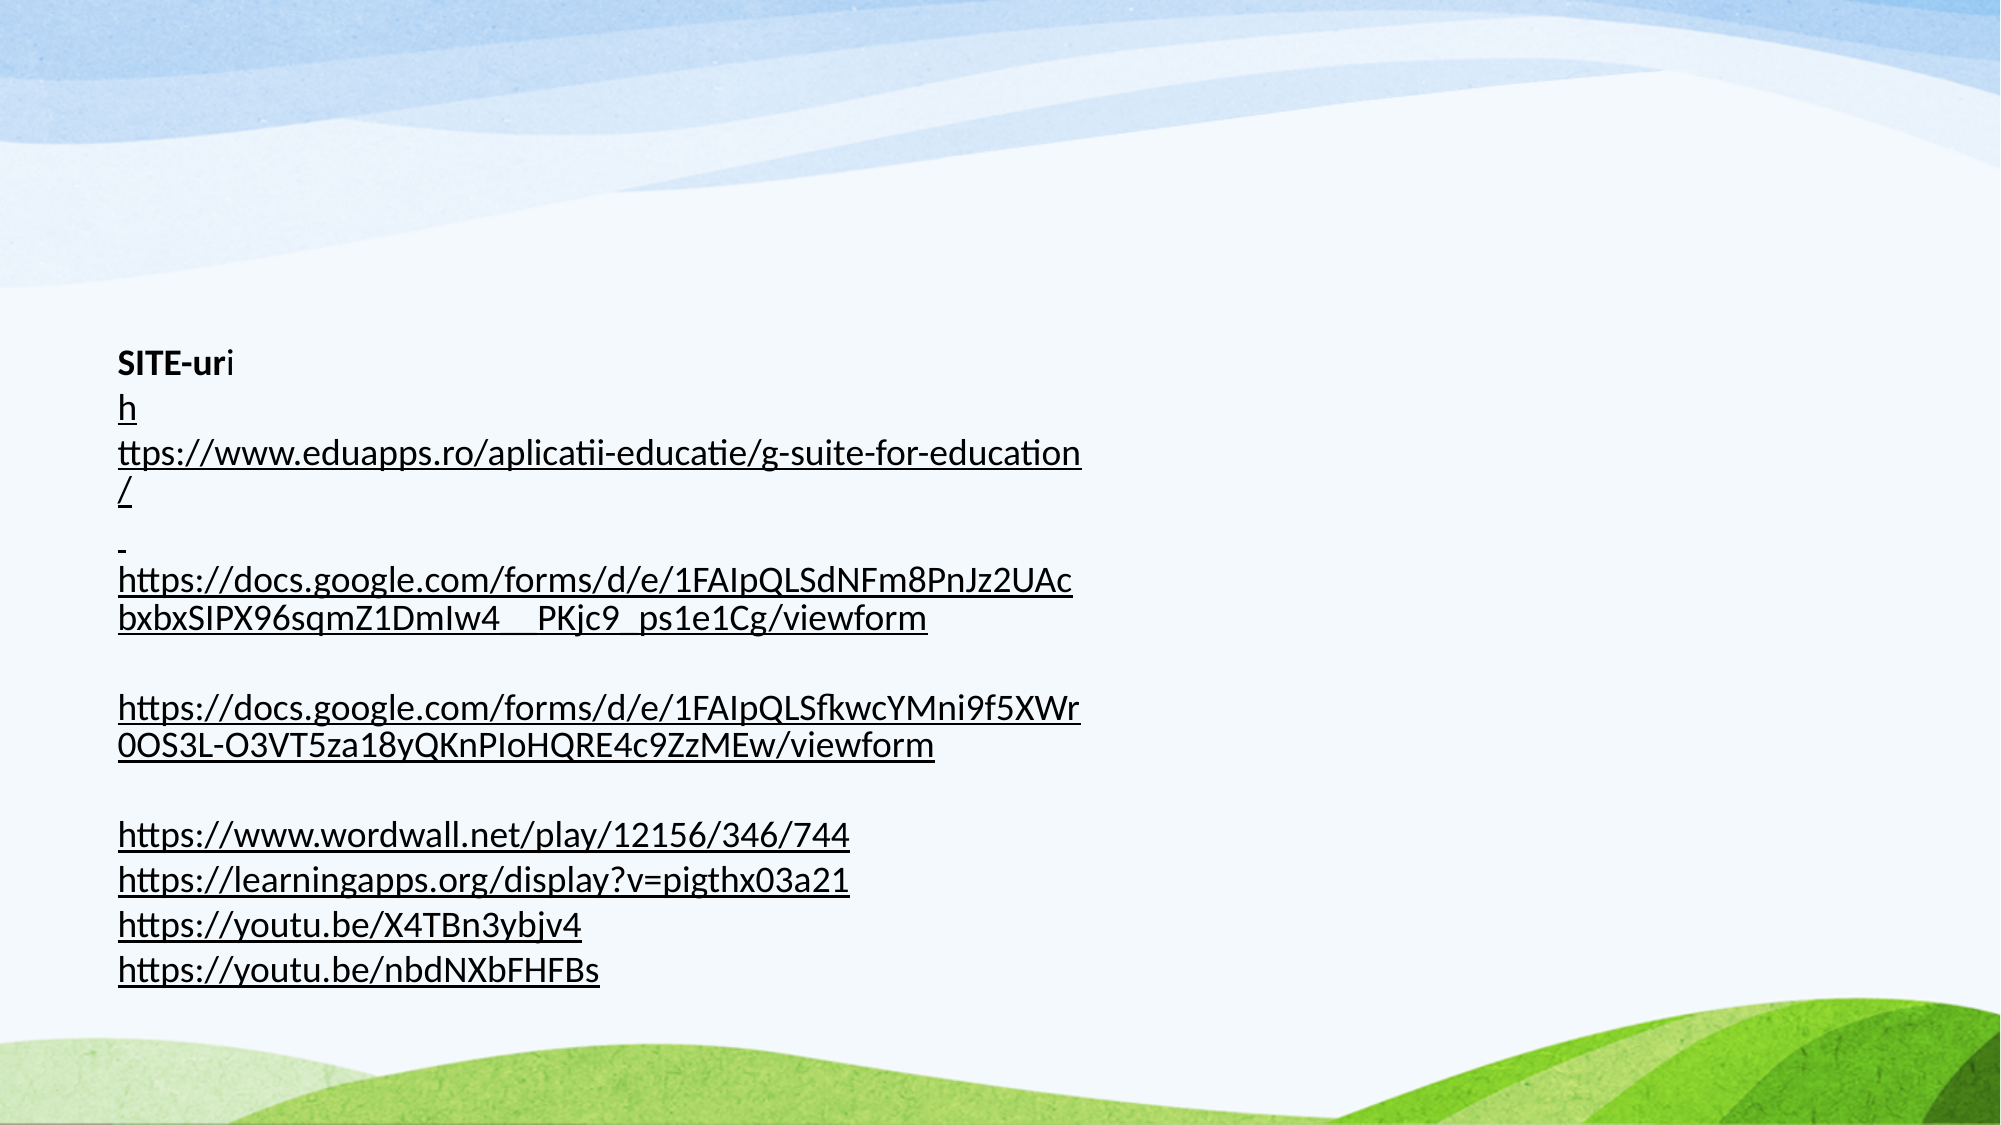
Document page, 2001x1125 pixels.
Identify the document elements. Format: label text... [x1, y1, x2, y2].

picture [0, 0, 2001, 1125]
text_box SITE-uri https://www.eduapps.ro/aplicatii-educatie/g-suite-for-education/ https://docs.google.com/forms/d/e/1FAIpQLSdNFm8PnJz2UAcbxbxSIPX96sqmZ1DmIw4__PKjc9_ps1e1Cg/viewform https://docs.google.com/forms/d/e/1FAIpQLSfkwcYMni9f5XWr0OS3L-O3VT5za18yQKnPIoHQRE4c9ZzMEw/viewform https://www.wordwall.net/play/12156/346/744 https://learningapps.org/display?v=pigthx03a21 https://youtu.be/X4TBn3ybjv4 https://youtu.be/nbdNXbFHFBs [103, 330, 1103, 885]
